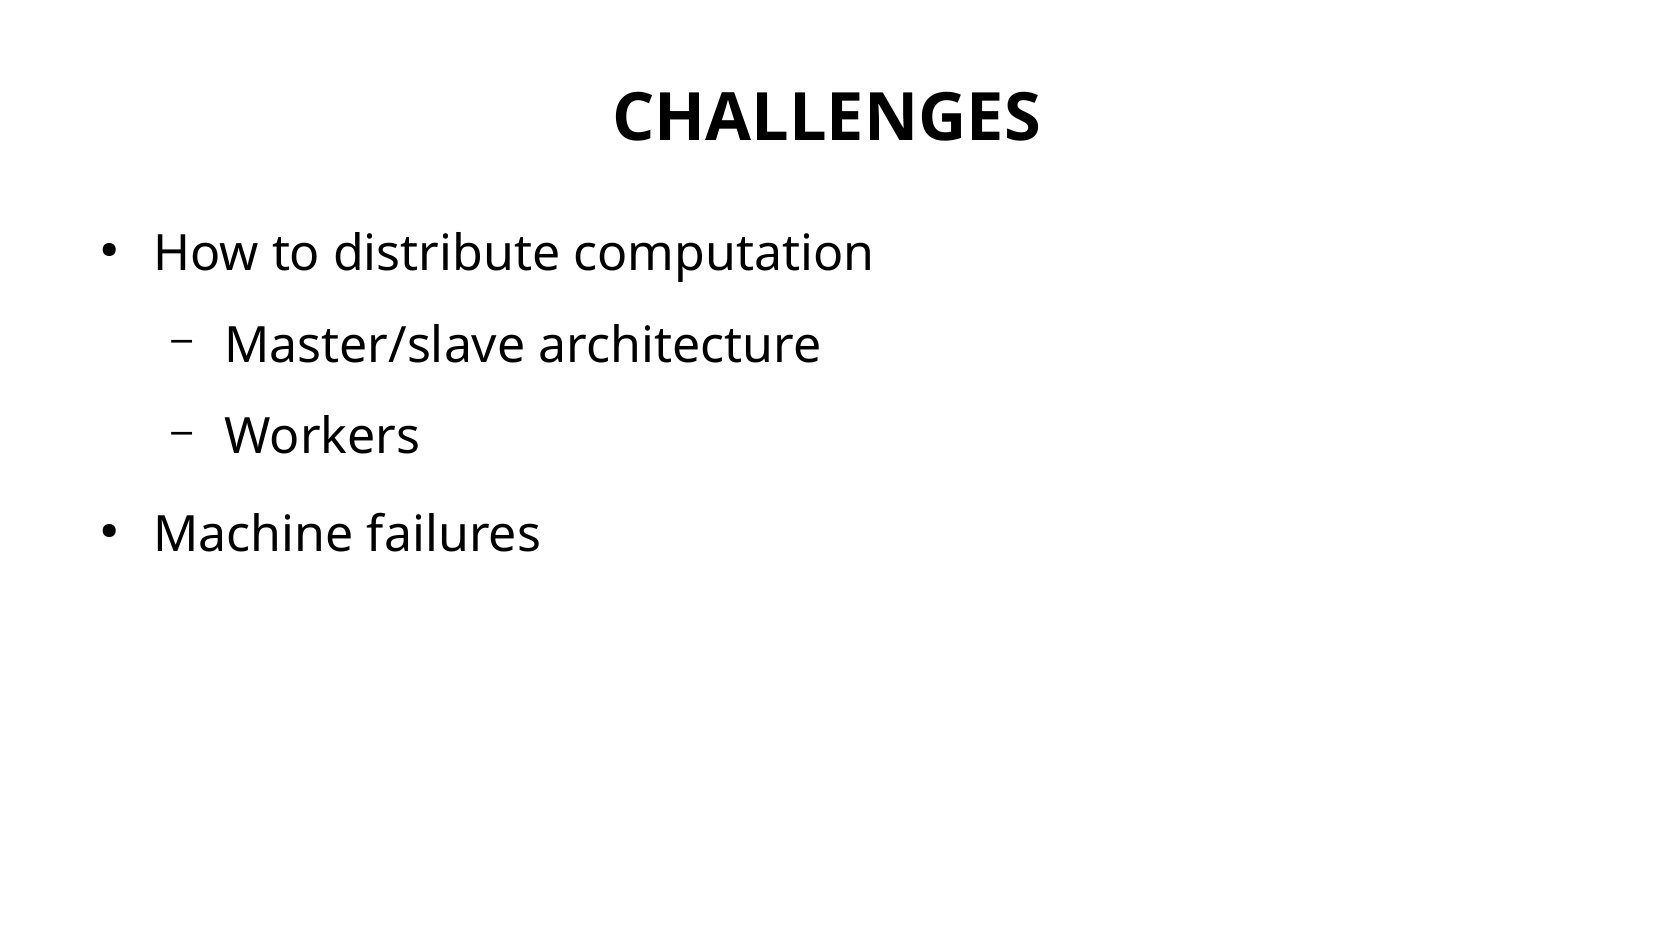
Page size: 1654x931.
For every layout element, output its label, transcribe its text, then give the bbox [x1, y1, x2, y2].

list How to distribute computation Master/slave architecture Workers Machine failures [82, 217, 1571, 757]
title CHALLENGES [82, 36, 1571, 193]
